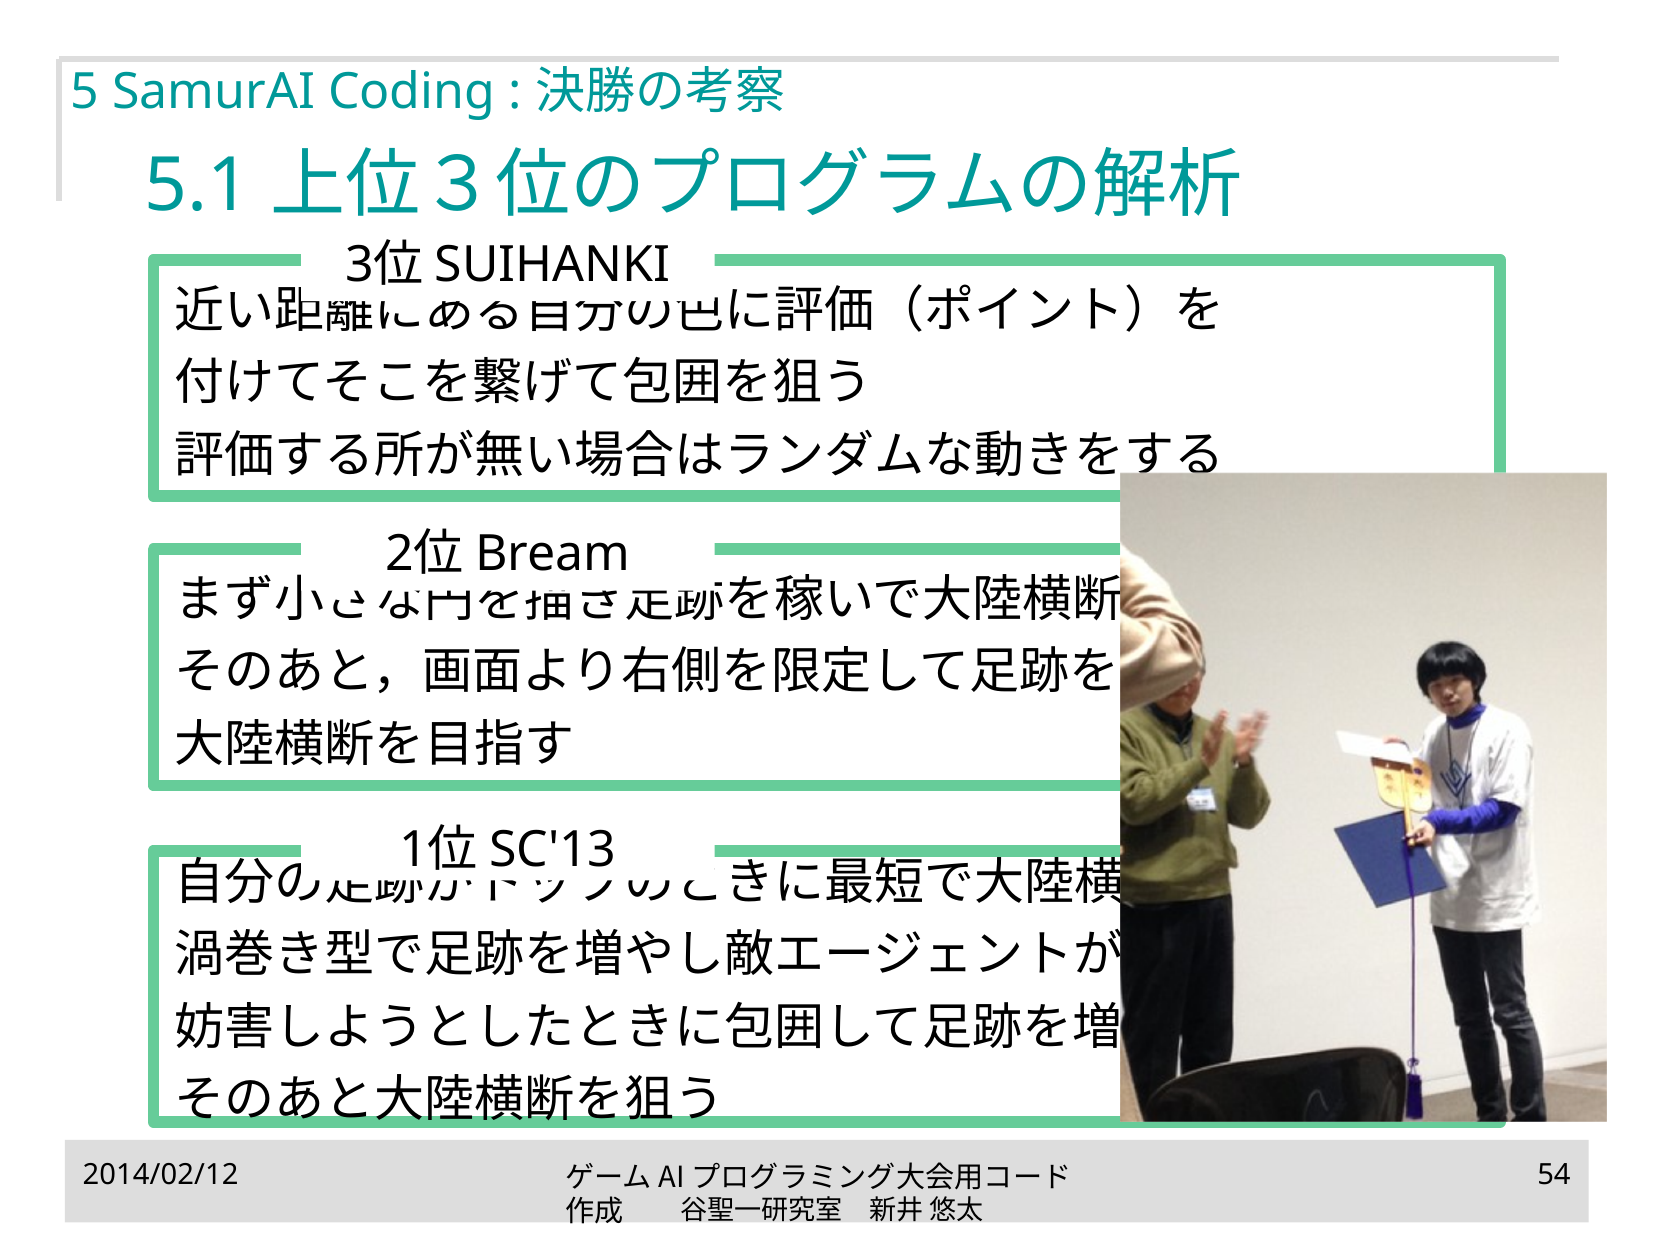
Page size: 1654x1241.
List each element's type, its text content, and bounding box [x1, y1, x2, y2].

picture [1119, 472, 1607, 1122]
text_box 3位 SUIHANKI [301, 218, 715, 302]
title 5 SamurAI Coding : 決勝の考察 5.1 上位３位のプログラムの解析 [70, 79, 1560, 205]
text_box 2位 Bream [301, 507, 715, 591]
text_box まず小さな円を描き足跡を稼いで大陸横断を妨害する そのあと，画面より右側を限定して足跡を稼ぎ 大陸横断を目指す [153, 549, 1119, 786]
text_box 自分の足跡がトップのときに最短で大陸横断を狙う 渦巻き型で足跡を増やし敵エージェントが 妨害しようとしたときに包囲して足跡を増やす そのあと大陸横断を狙う [153, 850, 1119, 1122]
text_box 近い距離にある自分の色に評価（ポイント）を 付けてそこを繋げて包囲を狙う 評価する所が無い場合はランダムな動きをする [153, 259, 1501, 497]
text_box 1位 SC'13 [301, 809, 715, 881]
